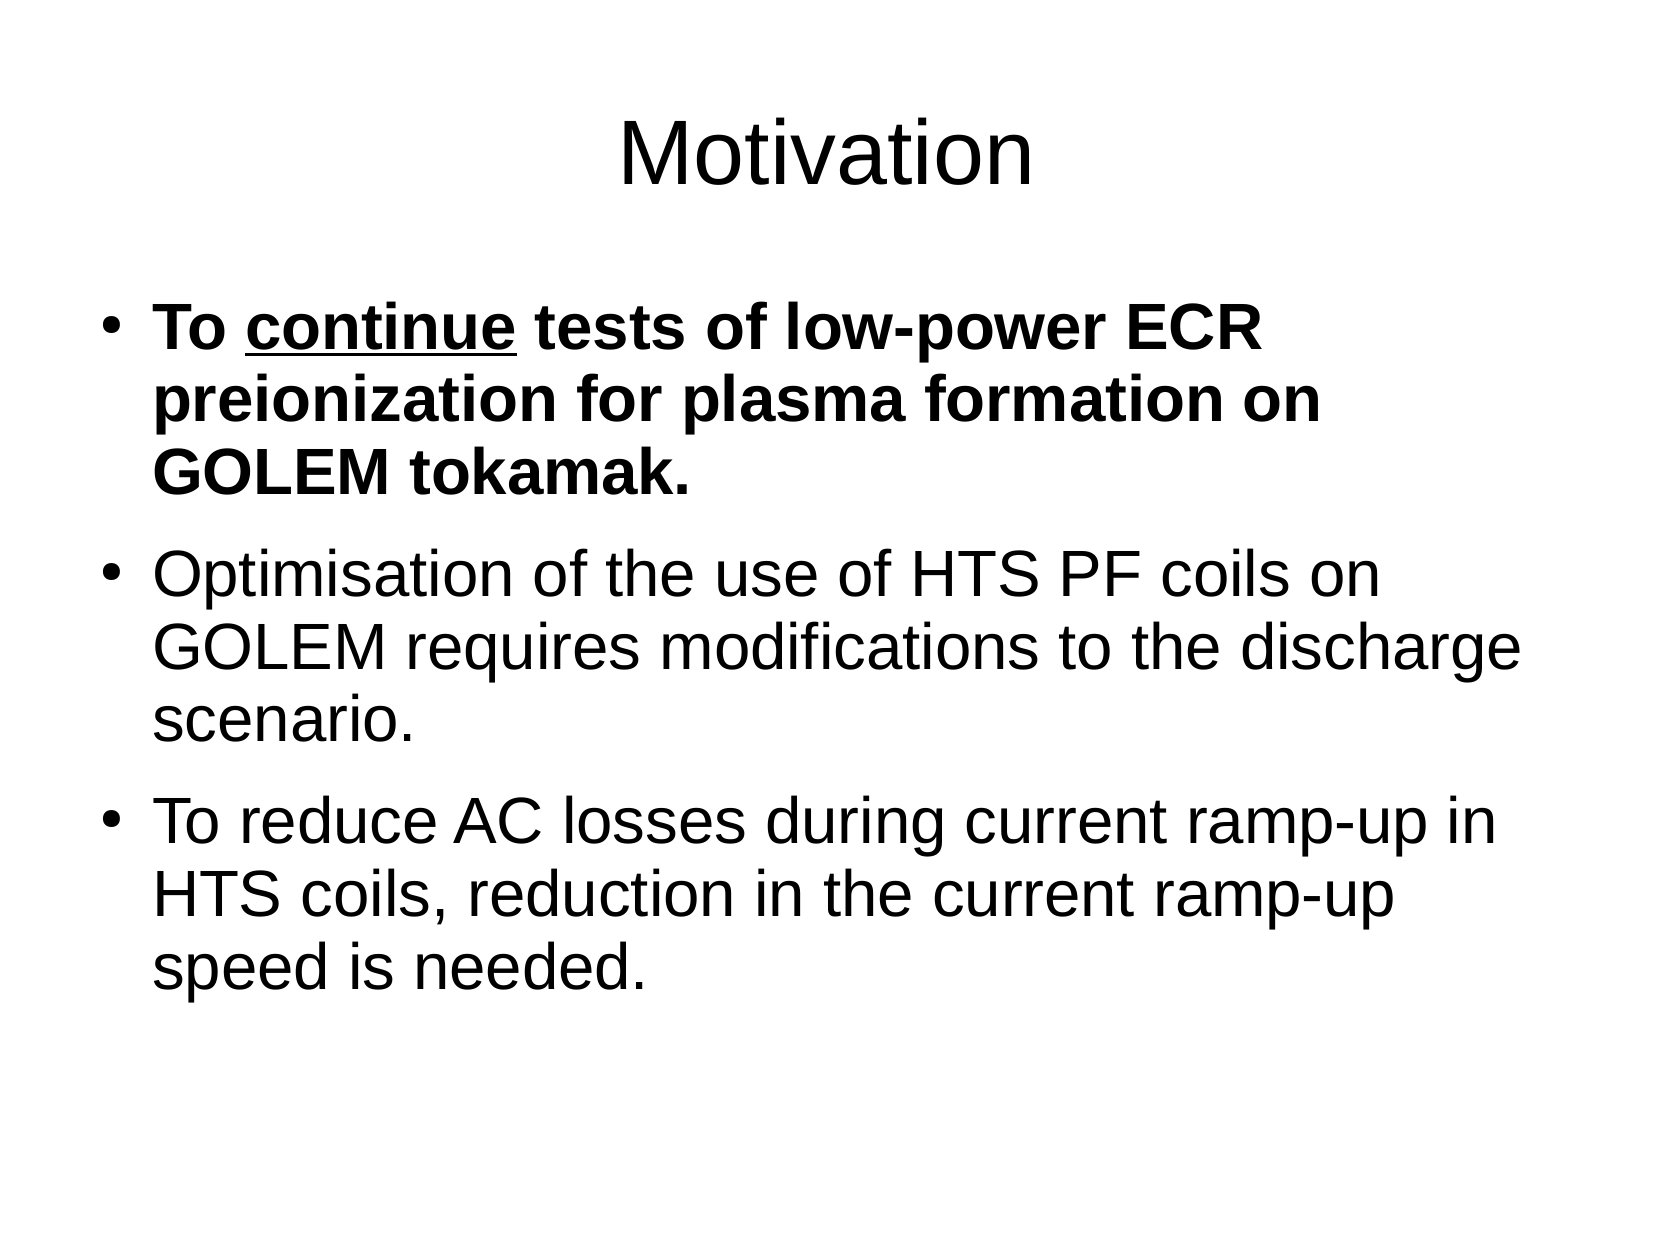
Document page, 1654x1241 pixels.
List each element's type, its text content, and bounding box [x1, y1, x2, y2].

title Motivation [82, 49, 1571, 257]
list To continue tests of low-power ECR preionization for plasma formation on GOLEM tokamak. Optimisation of the use of HTS PF coils on GOLEM requires modifications to the discharge scenario. To reduce AC losses during current ramp-up in HTS coils, reduction in the current ramp-up speed is needed. [82, 290, 1538, 1010]
